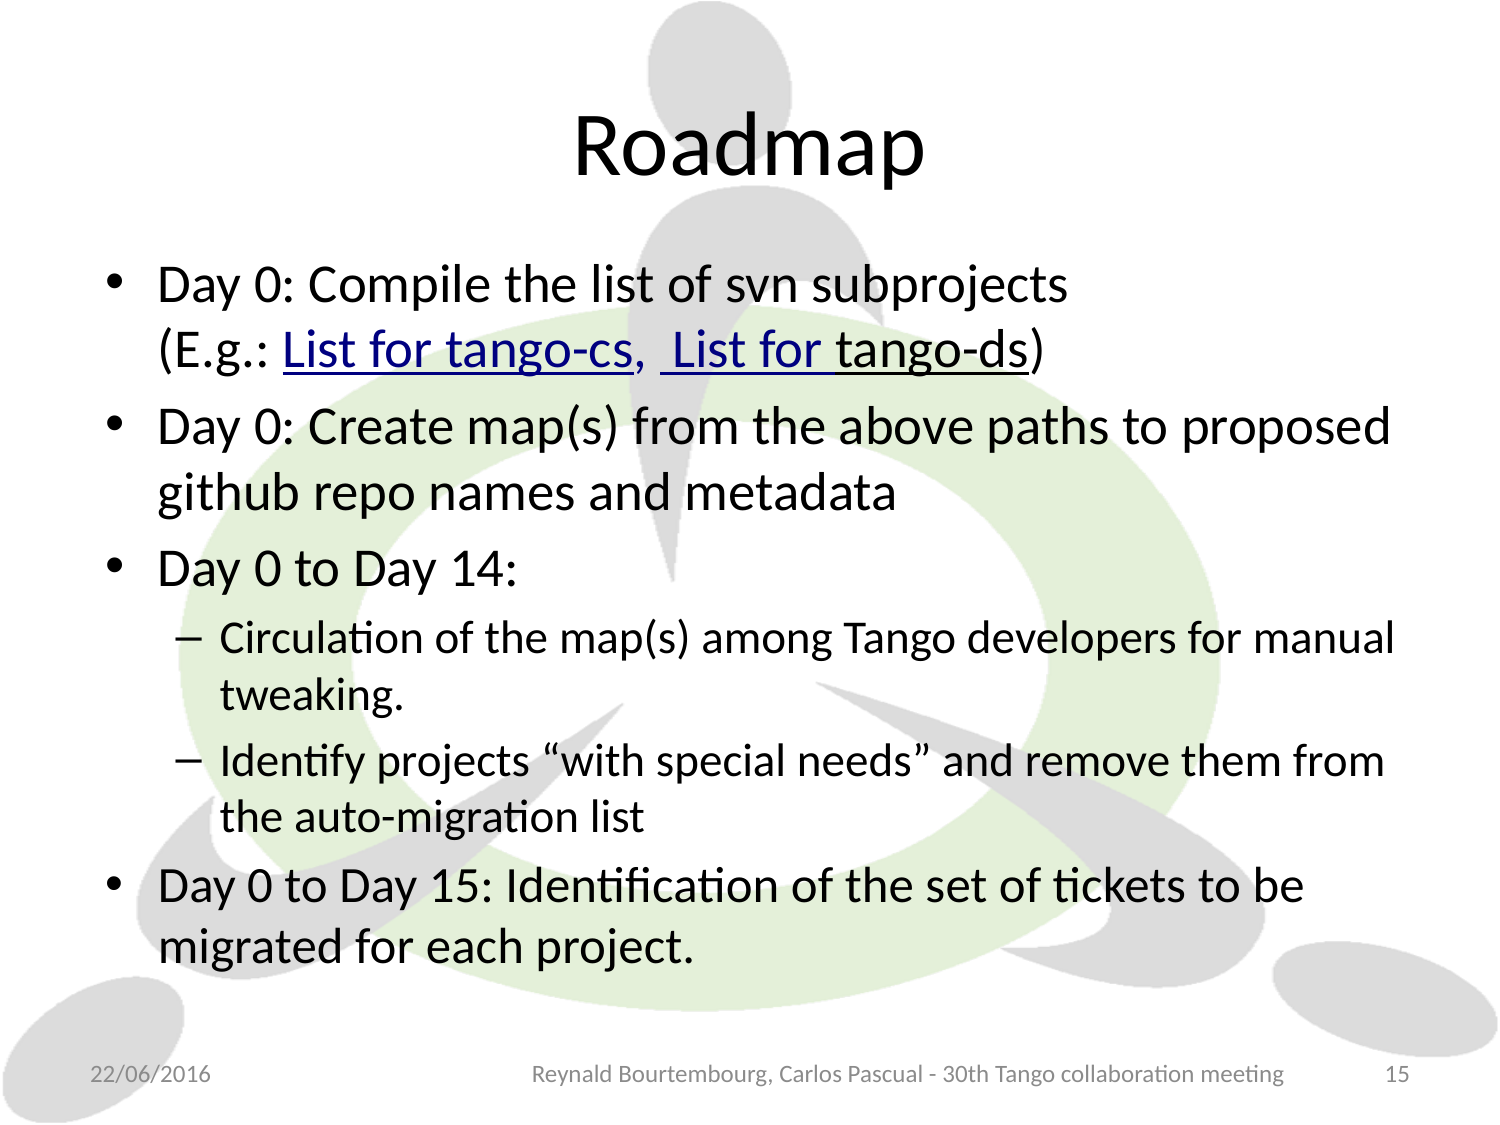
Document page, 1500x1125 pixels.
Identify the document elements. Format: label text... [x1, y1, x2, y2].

title Roadmap [75, 45, 1425, 233]
list Day 0: Compile the list of svn subprojects (E.g.: List for tango-cs, List for tango-ds) Day 0: Create map(s) from the above paths to proposed github repo names and metadata Day 0 to Day 14: Circulation of the map(s) among Tango developers for manual tweaking. Identify projects “with special needs” and remove them from the auto-migration list Day 0 to Day 15: Identification of the set of tickets to be migrated for each project. [90, 239, 1441, 983]
slide_number <number> [1306, 1042, 1425, 1103]
footer Reynald Bourtembourg, Carlos Pascual - 30th Tango collaboration meeting [512, 1042, 1306, 1103]
slide_number 22/06/2016 [75, 1042, 425, 1103]
picture [0, 0, 1500, 1125]
